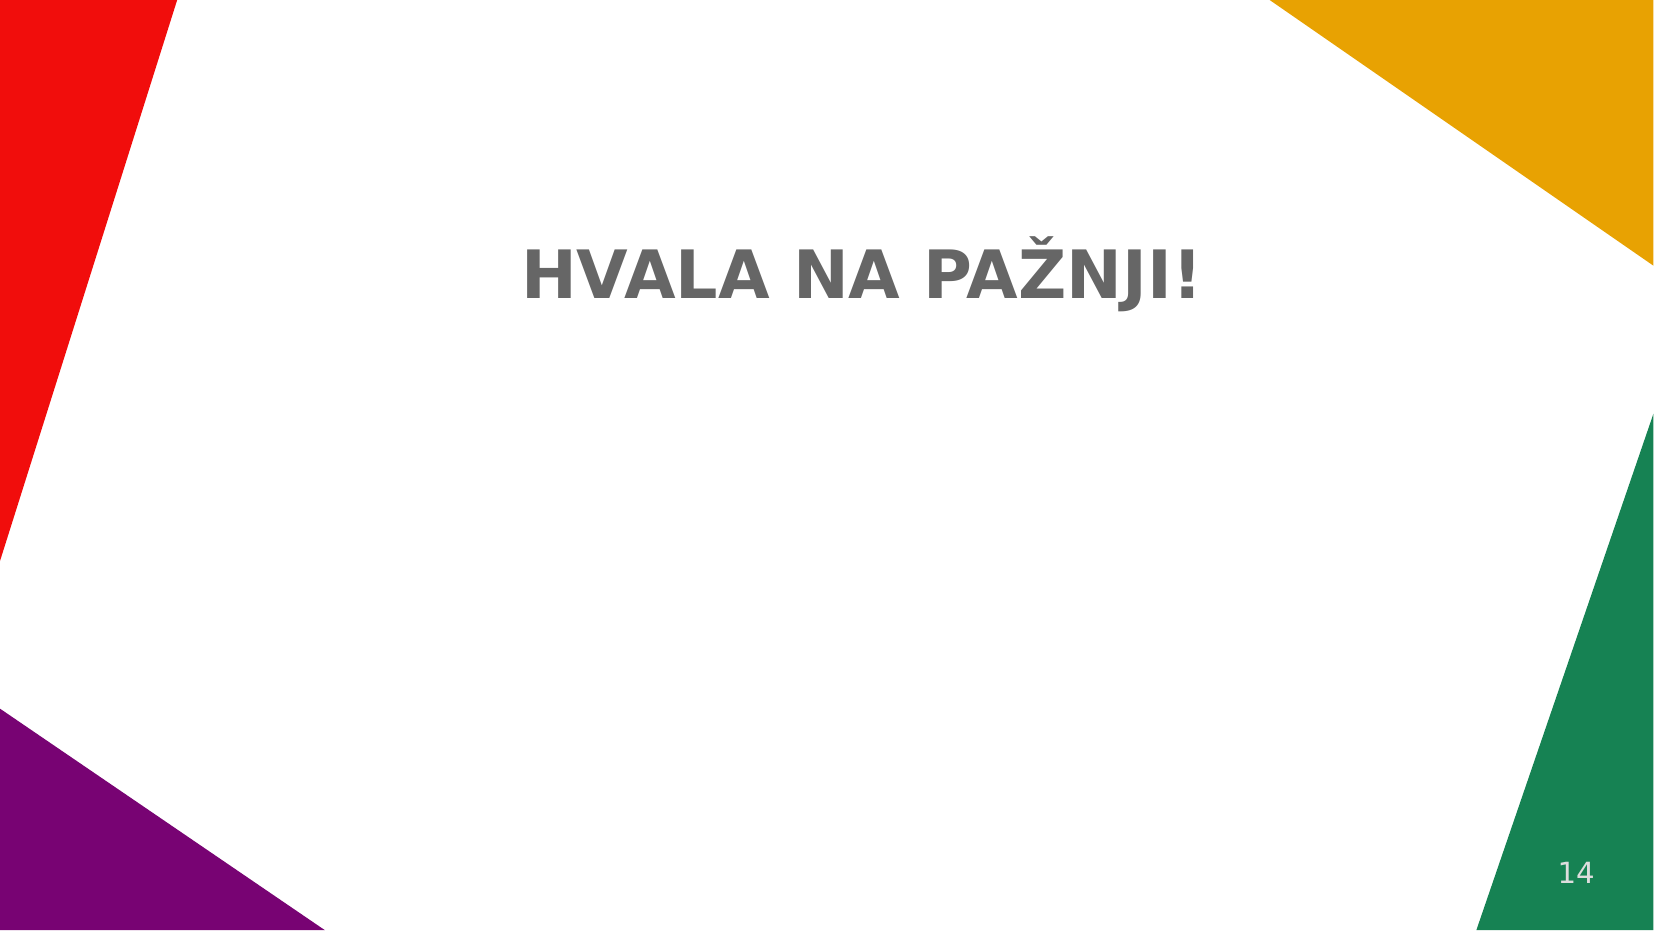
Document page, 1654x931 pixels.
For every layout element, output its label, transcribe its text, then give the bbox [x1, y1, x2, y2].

list HVALA NA PAŽNJI! [118, 236, 1536, 827]
